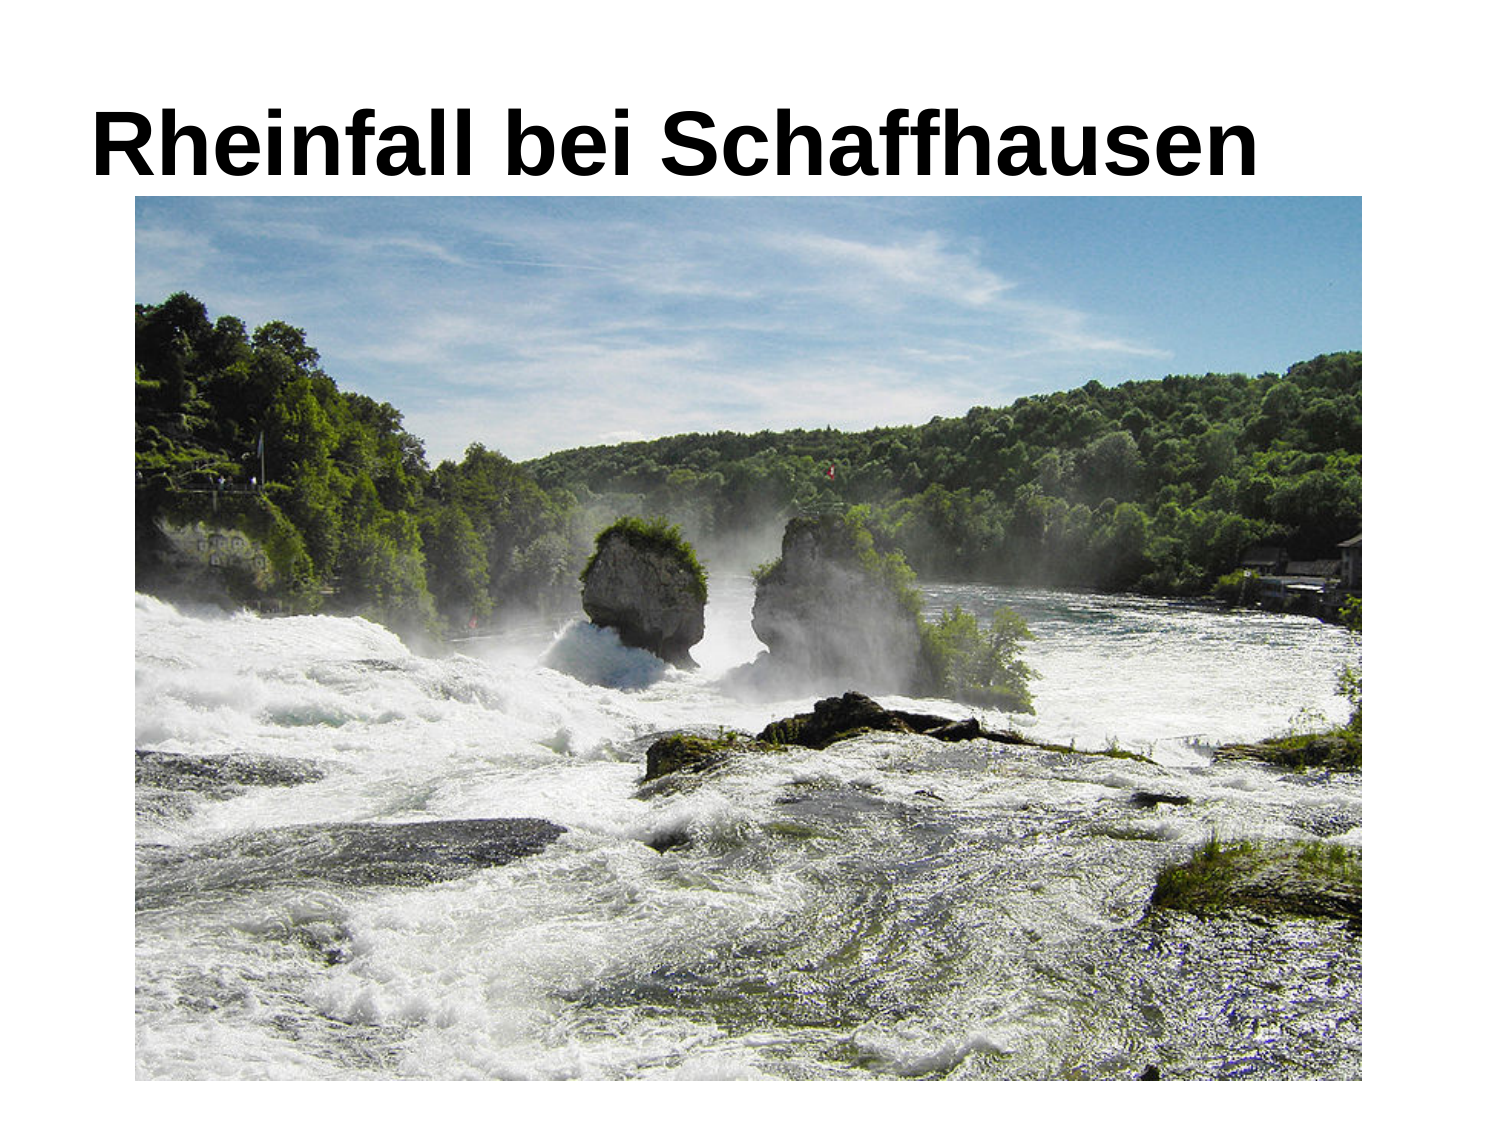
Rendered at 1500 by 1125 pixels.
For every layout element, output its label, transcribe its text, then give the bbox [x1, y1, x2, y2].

picture [135, 233, 1362, 1082]
title Rheinfall bei Schaffhausen [75, 45, 1426, 233]
